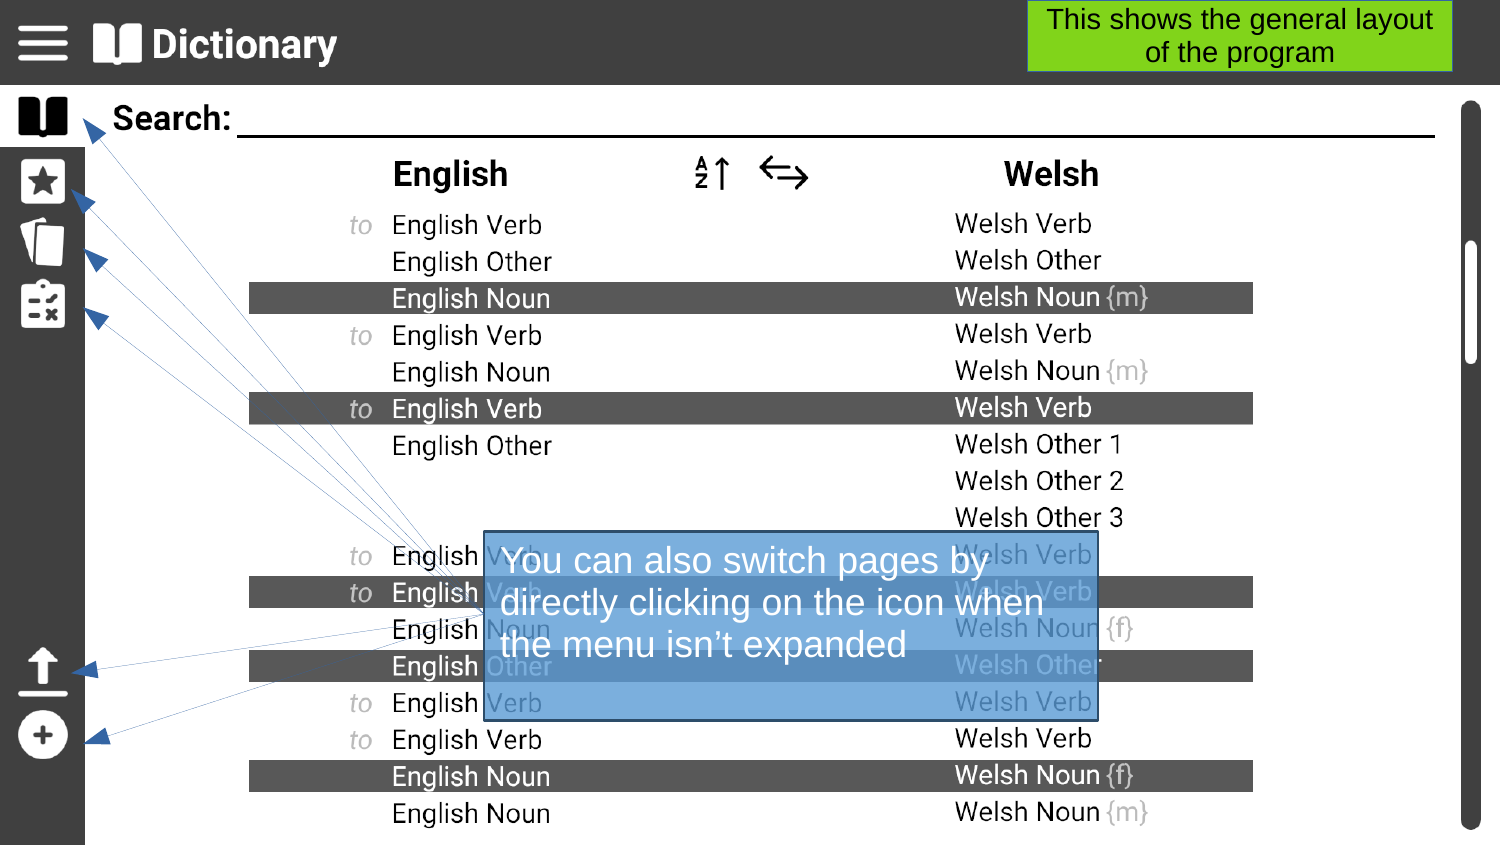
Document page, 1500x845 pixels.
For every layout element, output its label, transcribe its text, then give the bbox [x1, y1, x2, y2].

text_box This shows the general layout of the program [1027, 0, 1453, 72]
text_box You can also switch pages by directly clicking on the icon when the menu isn’t expanded [484, 531, 1099, 721]
picture [0, 0, 1500, 845]
